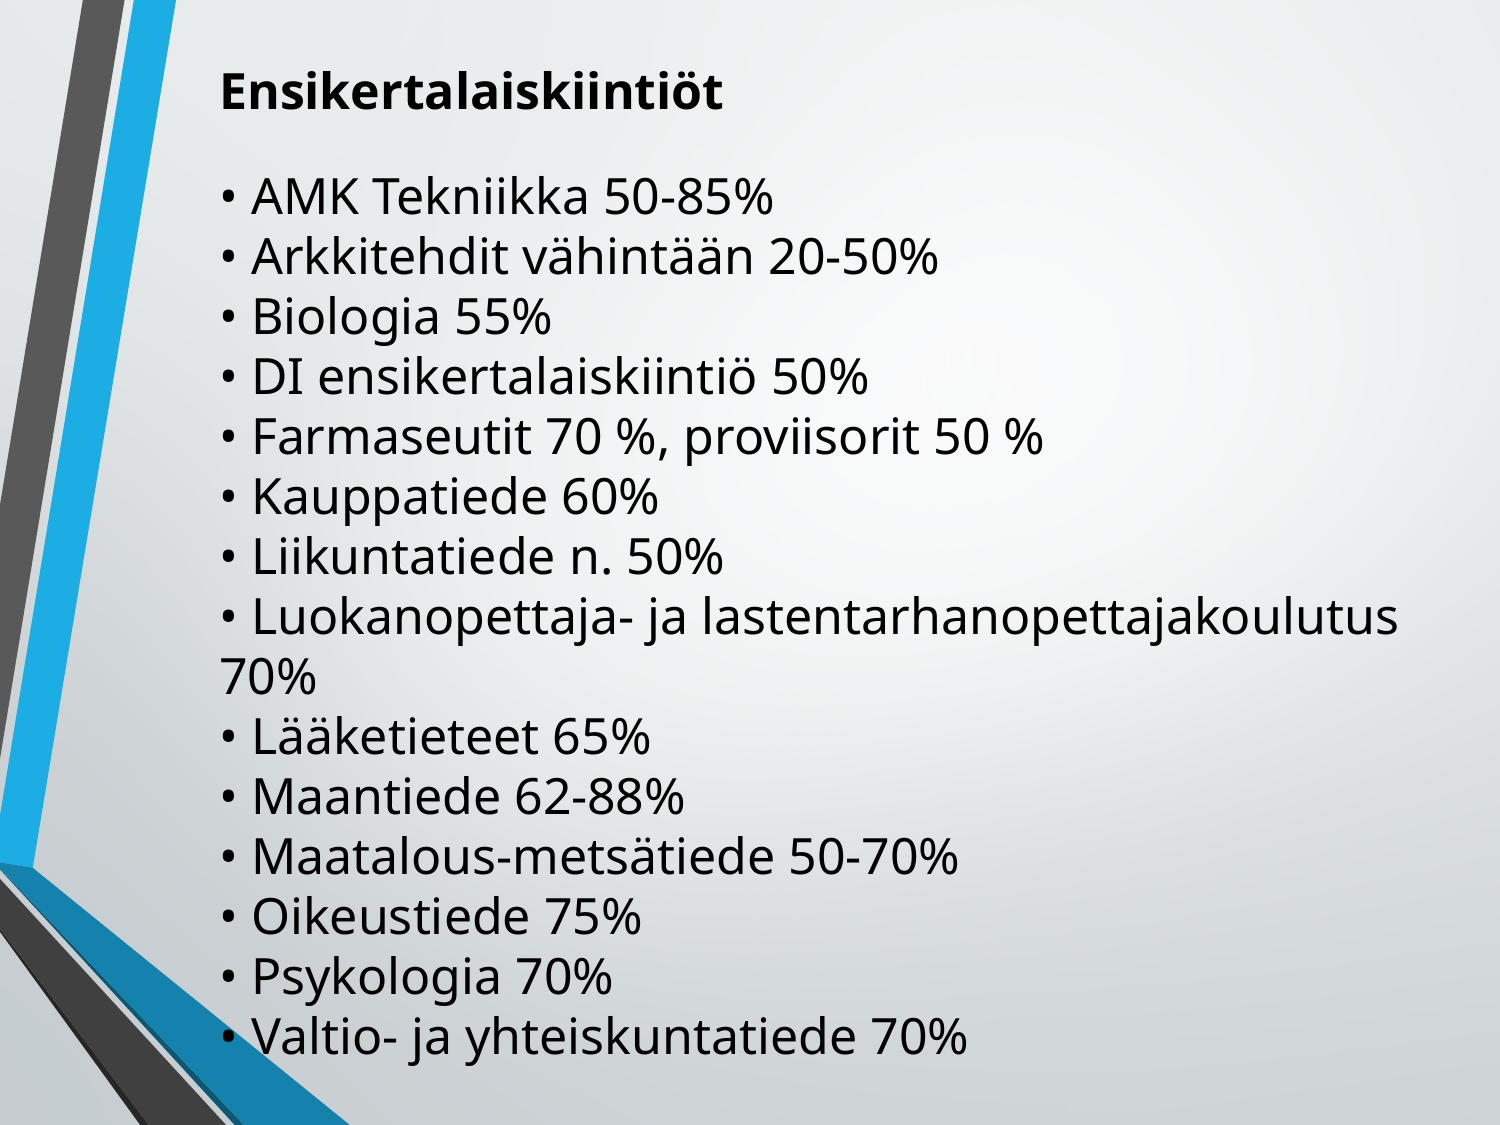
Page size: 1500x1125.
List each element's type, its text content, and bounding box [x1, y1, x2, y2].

text_box Ensikertalaiskiintiöt • AMK Tekniikka 50-85% • Arkkitehdit vähintään 20-50% • Biologia 55% • DI ensikertalaiskiintiö 50% • Farmaseutit 70 %, proviisorit 50 % • Kauppatiede 60% • Liikuntatiede n. 50% • Luokanopettaja- ja lastentarhanopettajakoulutus 70% • Lääketieteet 65% • Maantiede 62-88% • Maatalous-metsätiede 50-70% • Oikeustiede 75% • Psykologia 70% • Valtio- ja yhteiskuntatiede 70% [204, 52, 1439, 1022]
